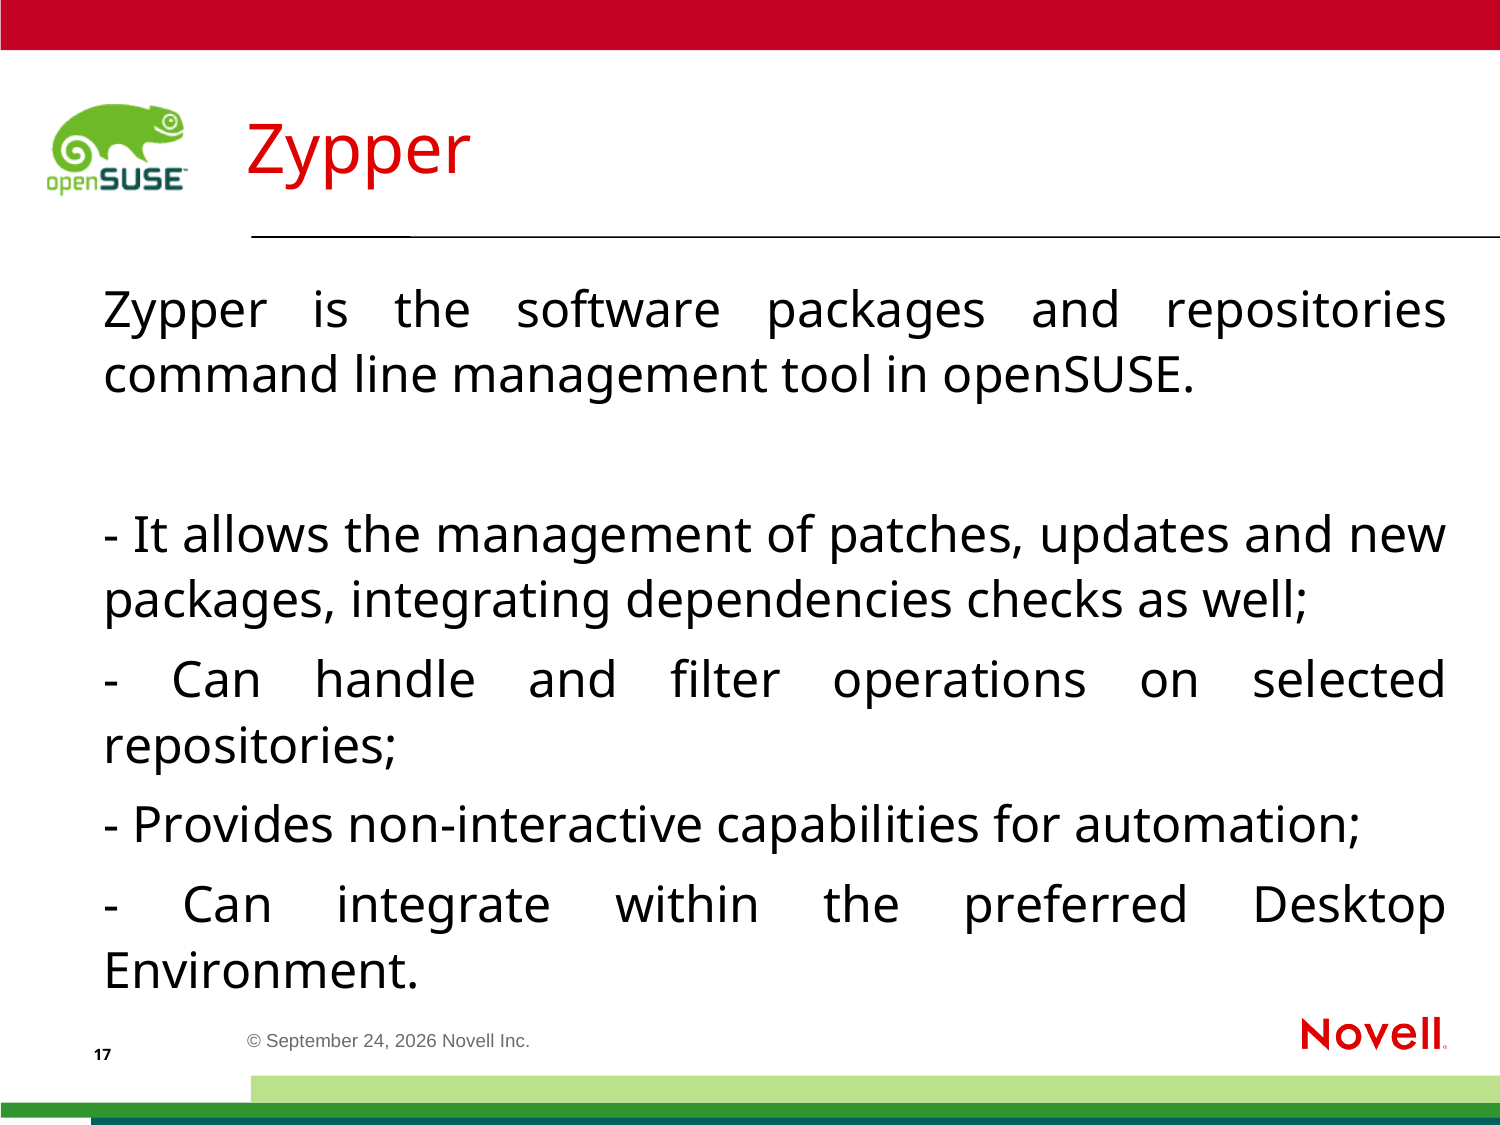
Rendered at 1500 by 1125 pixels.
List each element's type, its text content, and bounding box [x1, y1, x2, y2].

title Zypper [246, 60, 1409, 239]
picture [1295, 1011, 1453, 1056]
picture [47, 104, 188, 197]
list Zypper is the software packages and repositories command line management tool in openSUSE. - It allows the management of patches, updates and new packages, integrating dependencies checks as well; - Can handle and filter operations on selected repositories; - Provides non-interactive capabilities for automation; - Can integrate within the preferred Desktop Environment. [88, 267, 1463, 995]
